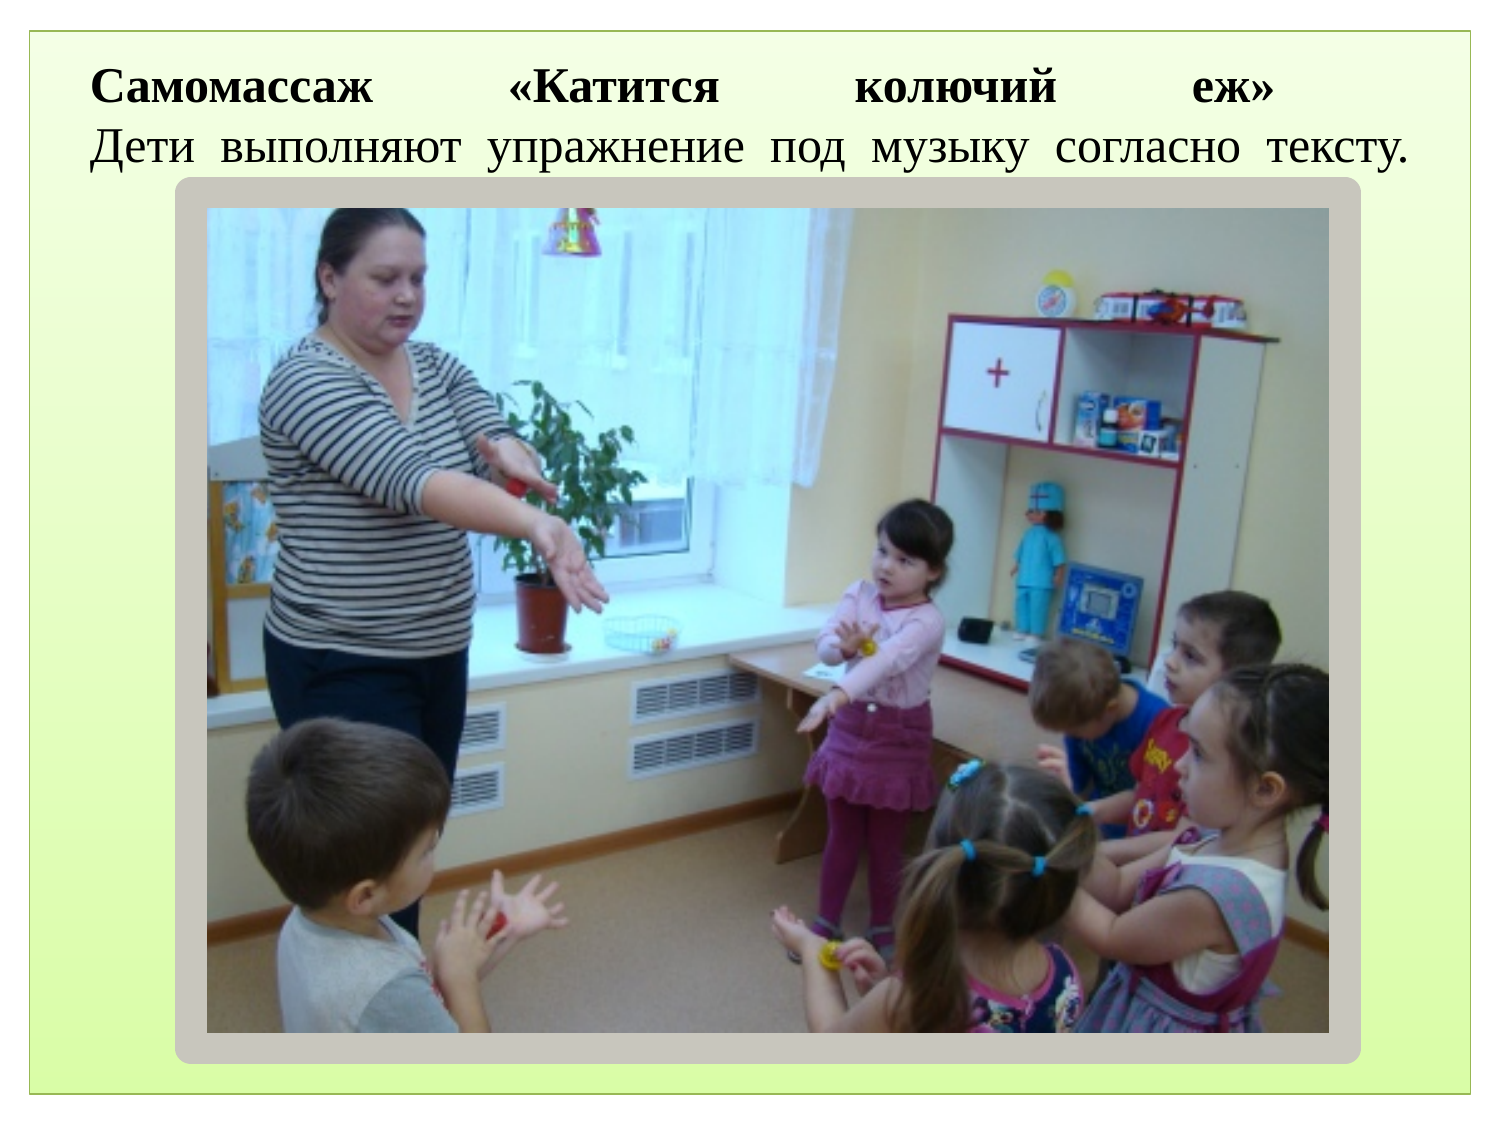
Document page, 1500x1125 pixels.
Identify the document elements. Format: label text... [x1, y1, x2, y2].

title Самомассаж «Катится колючий еж» Дети выполняют упражнение под музыку согласно тексту. [75, 45, 1425, 233]
picture [206, 208, 1330, 1033]
text_box [29, 30, 1471, 1094]
